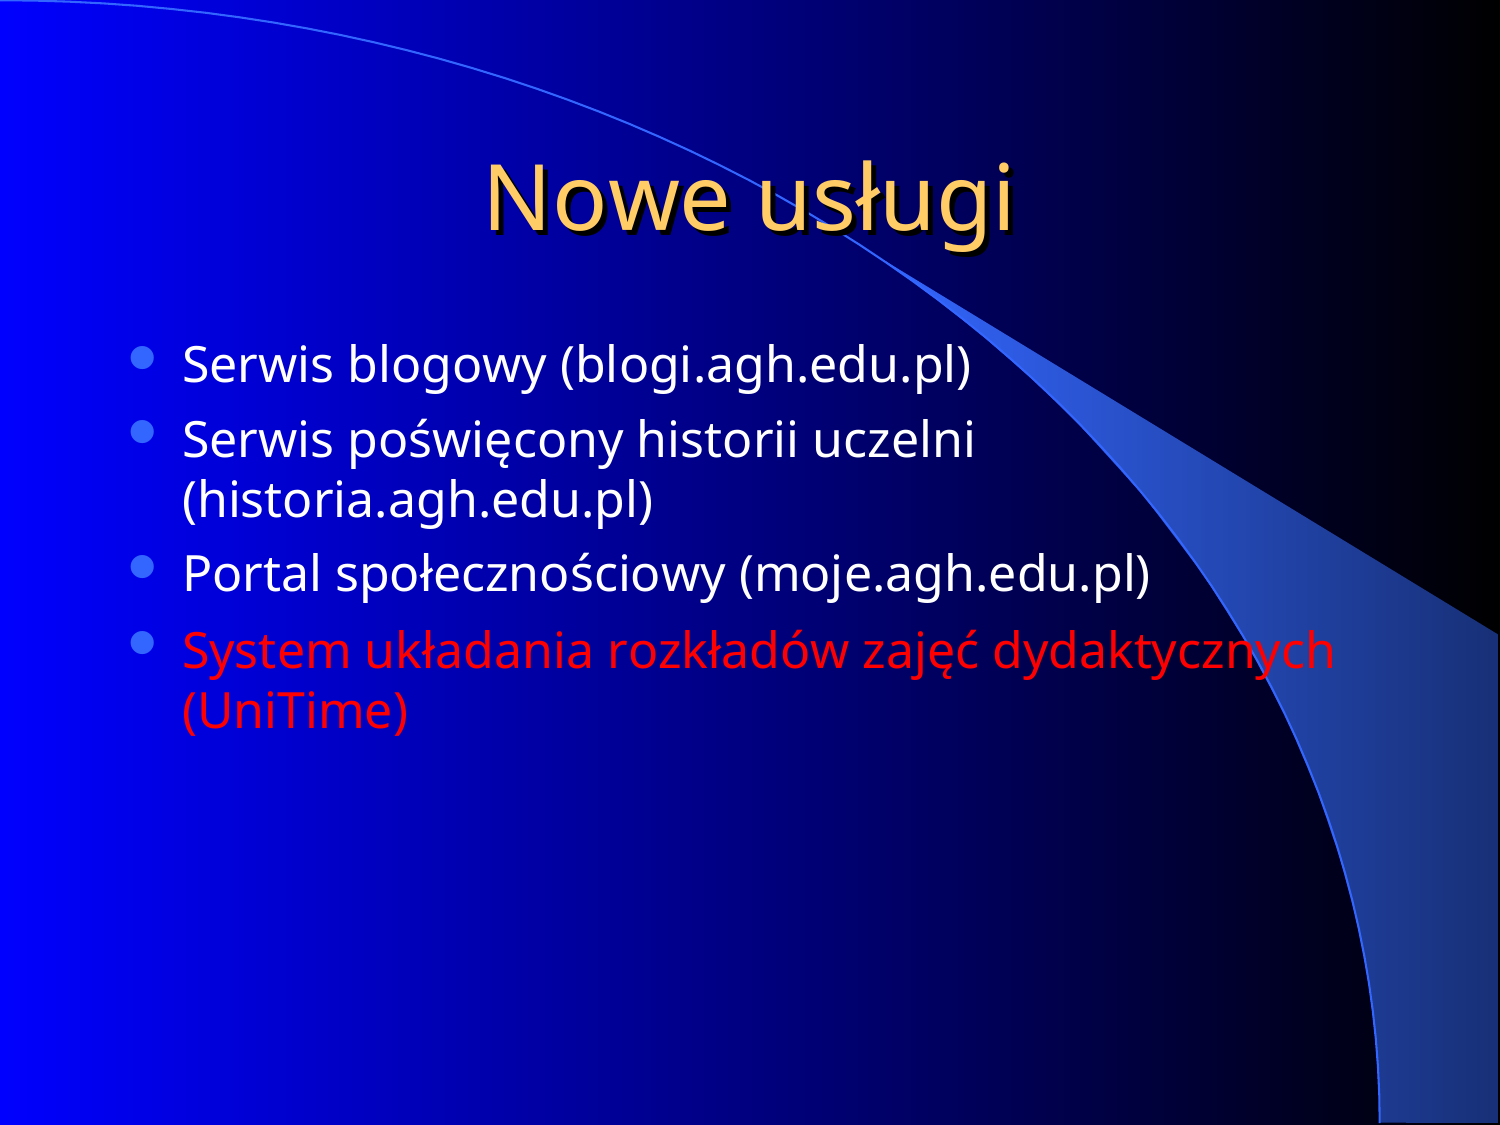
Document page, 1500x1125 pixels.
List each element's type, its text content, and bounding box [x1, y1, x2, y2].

list Serwis blogowy (blogi.agh.edu.pl) Serwis poświęcony historii uczelni (historia.agh.edu.pl) Portal społecznościowy (moje.agh.edu.pl) System układania rozkładów zajęć dydaktycznych (UniTime) [112, 324, 1388, 1093]
title Nowe usługi [112, 99, 1388, 288]
